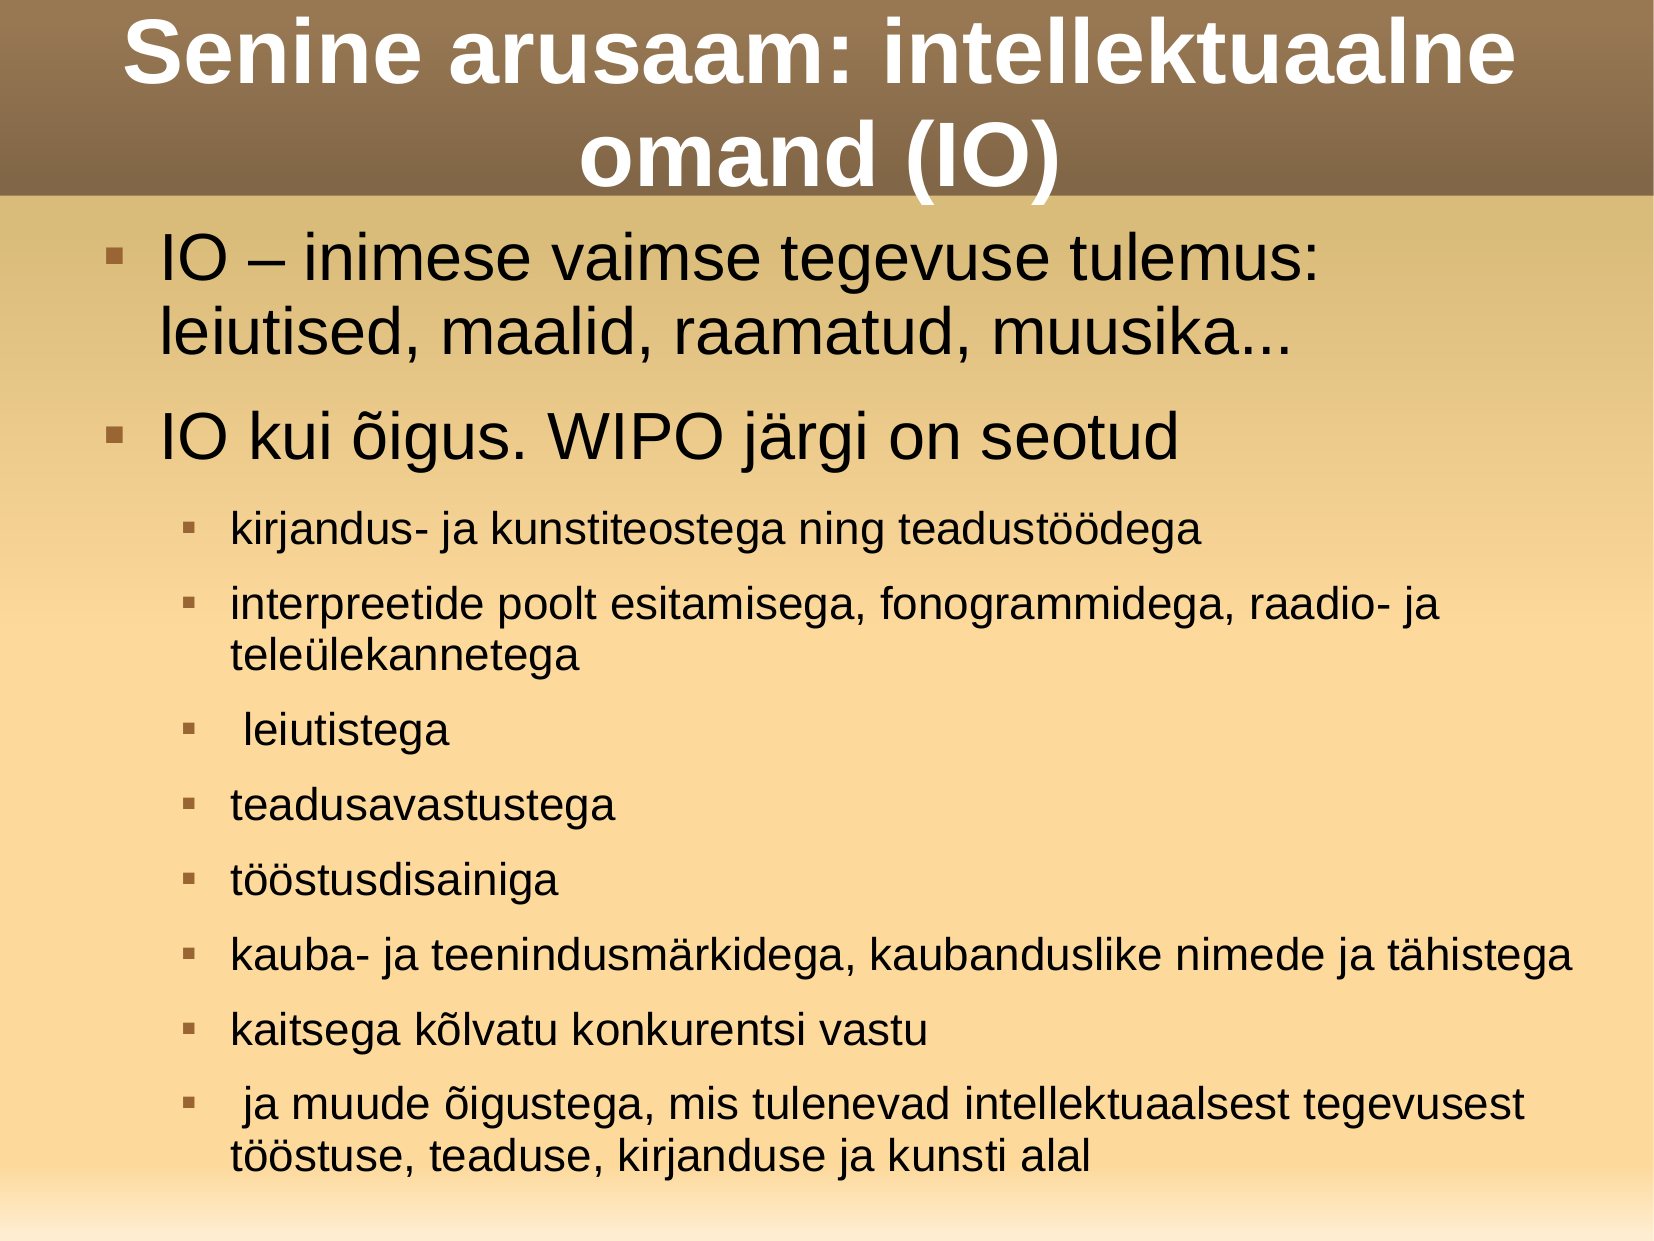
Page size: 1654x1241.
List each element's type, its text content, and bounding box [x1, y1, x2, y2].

picture [0, 0, 1654, 1241]
title Senine arusaam: intellektuaalne omand (IO) [76, 1, 1565, 207]
list IO – inimese vaimse tegevuse tulemus: leiutised, maalid, raamatud, muusika... IO kui õigus. WIPO järgi on seotud kirjandus- ja kunstiteostega ning teadustöödega interpreetide poolt esitamisega, fonogrammidega, raadio- ja teleülekannetega leiutistega teadusavastustega tööstusdisainiga kauba- ja teenindusmärkidega, kaubanduslike nimede ja tähistega kaitsega kõlvatu konkurentsi vastu ja muude õigustega, mis tulenevad intellektuaalsest tegevusest tööstuse, teaduse, kirjanduse ja kunsti alal [88, 219, 1577, 1182]
